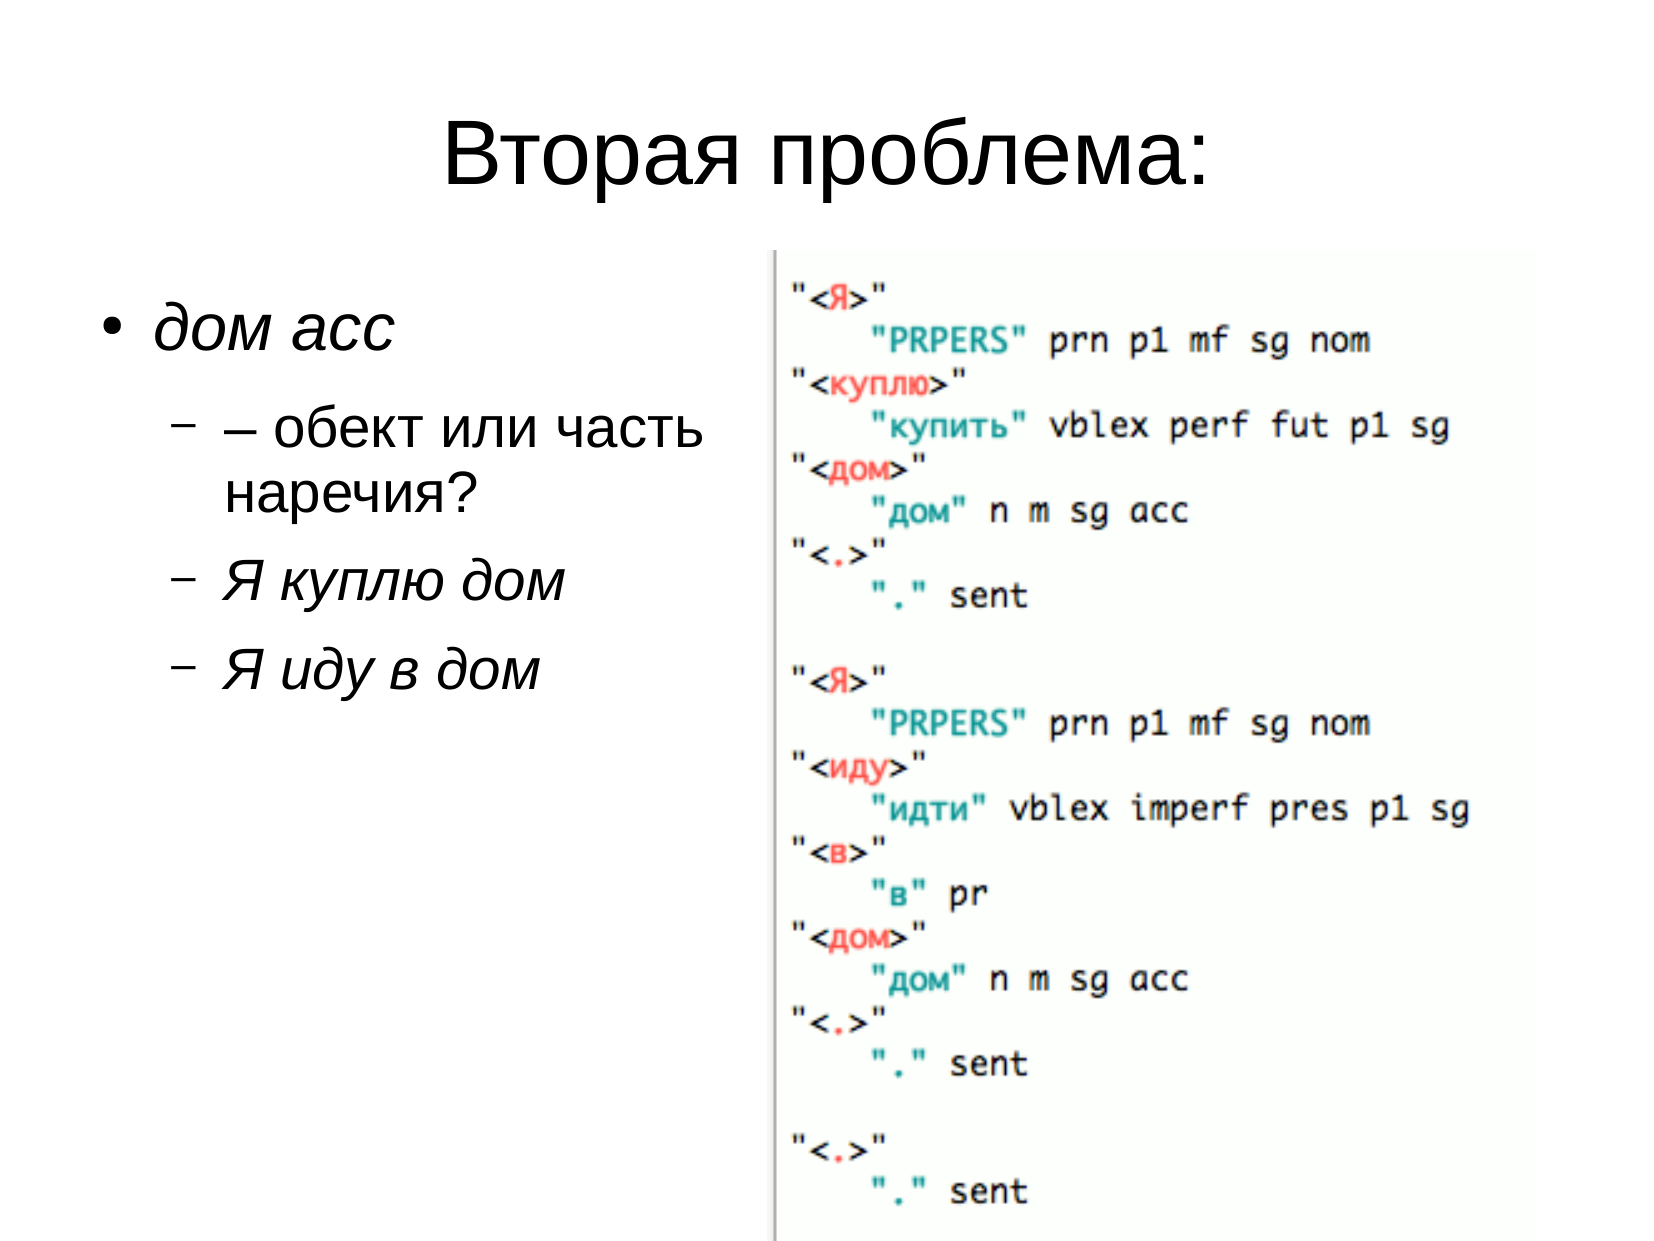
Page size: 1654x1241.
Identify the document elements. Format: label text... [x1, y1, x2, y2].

title Вторая проблема: [82, 49, 1571, 257]
list дом acc – обект или часть наречия? Я куплю дом Я иду в дом [82, 290, 767, 1109]
picture [767, 250, 1536, 1241]
